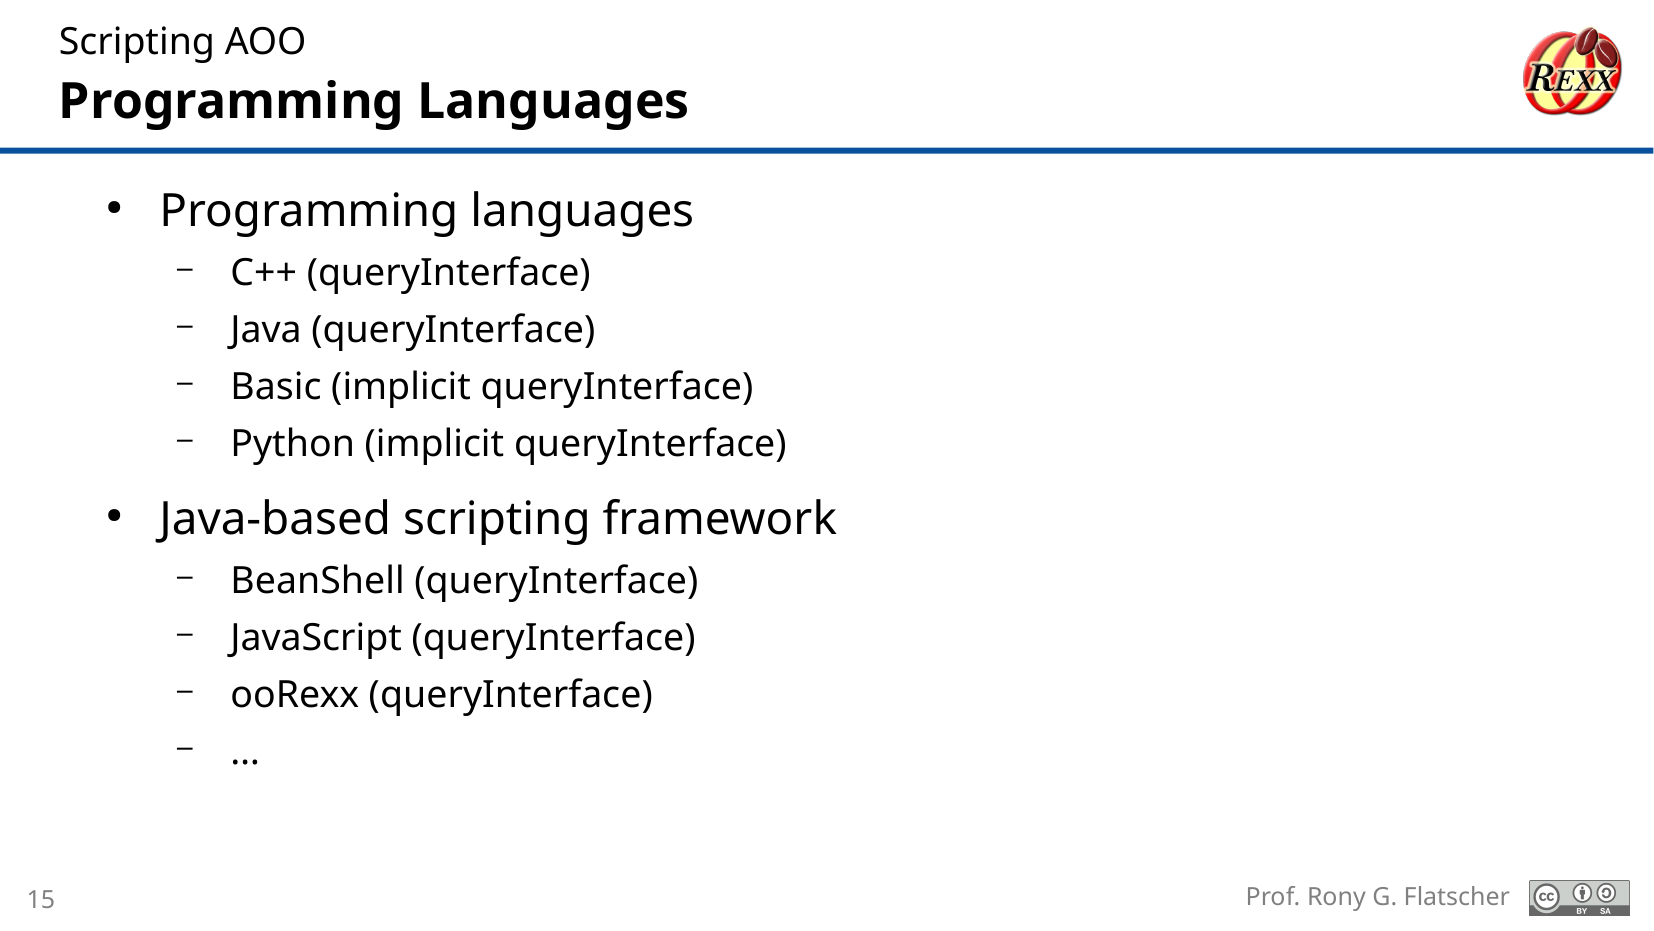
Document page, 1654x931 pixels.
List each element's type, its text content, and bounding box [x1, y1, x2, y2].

list Programming languages C++ (queryInterface) Java (queryInterface) Basic (implicit queryInterface) Python (implicit queryInterface) Java-based scripting framework BeanShell (queryInterface) JavaScript (queryInterface) ooRexx (queryInterface) … [88, 177, 1577, 857]
title Scripting AOO Programming Languages [0, 0, 1625, 148]
